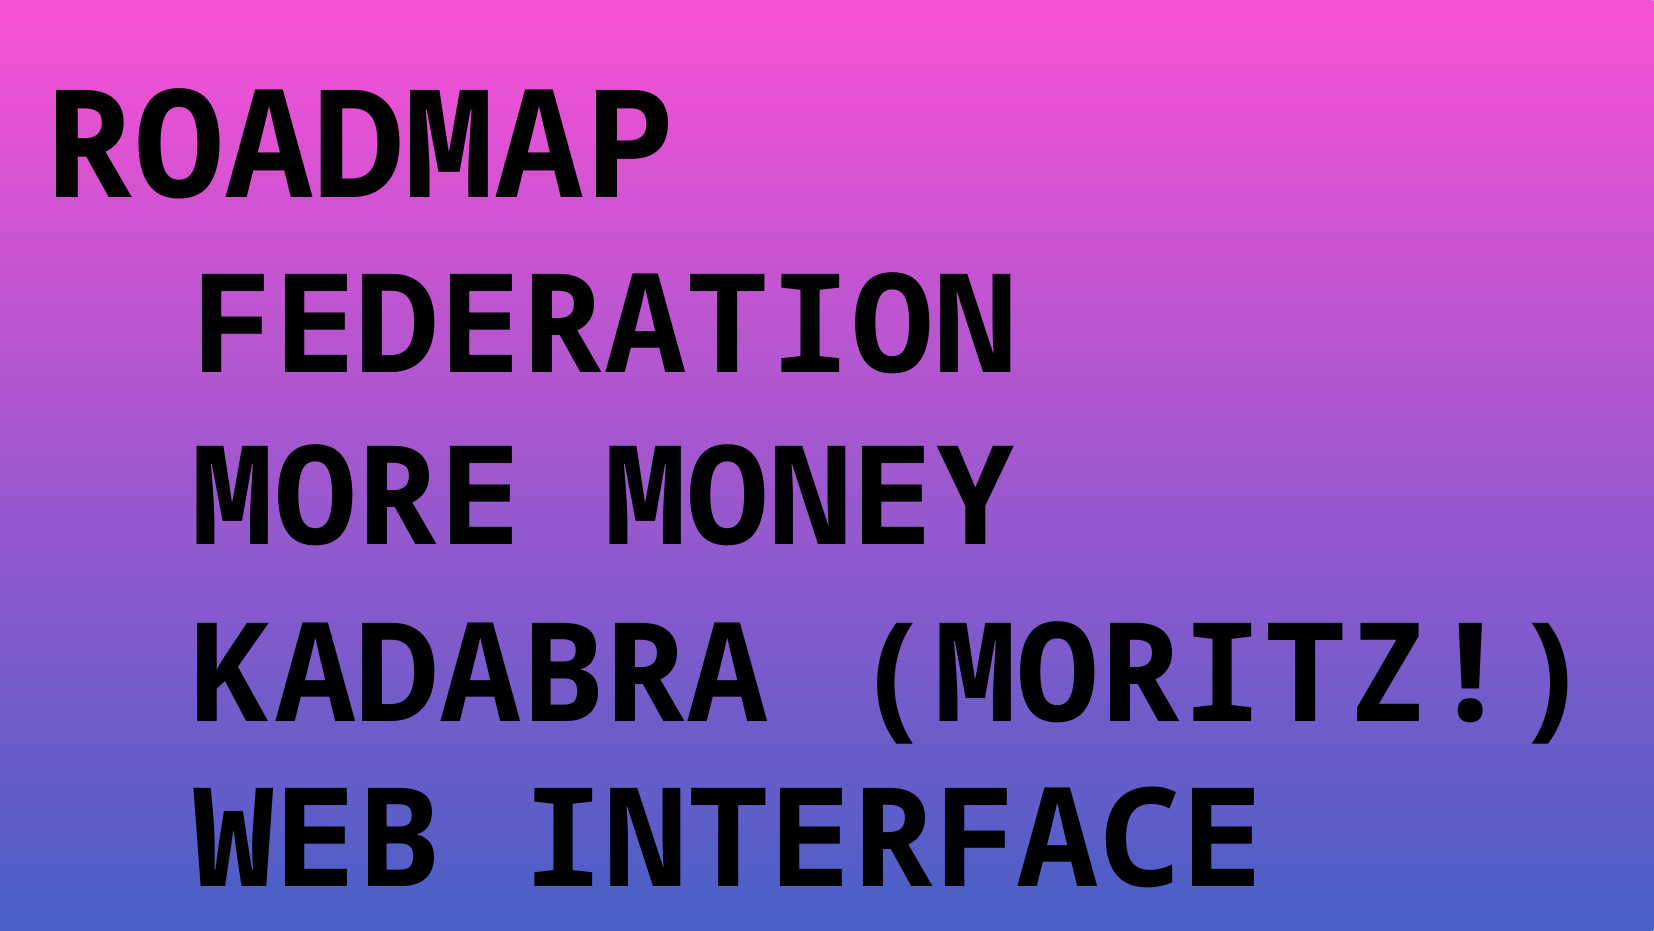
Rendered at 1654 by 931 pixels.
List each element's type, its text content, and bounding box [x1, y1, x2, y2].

text_box MORE MONEY [177, 389, 895, 544]
text_box WEB INTERFACE [177, 732, 1101, 887]
text_box FEDERATION [177, 218, 895, 373]
text_box ROADMAP [29, 29, 585, 196]
text_box KADABRA (MORITZ!) [177, 567, 1376, 721]
